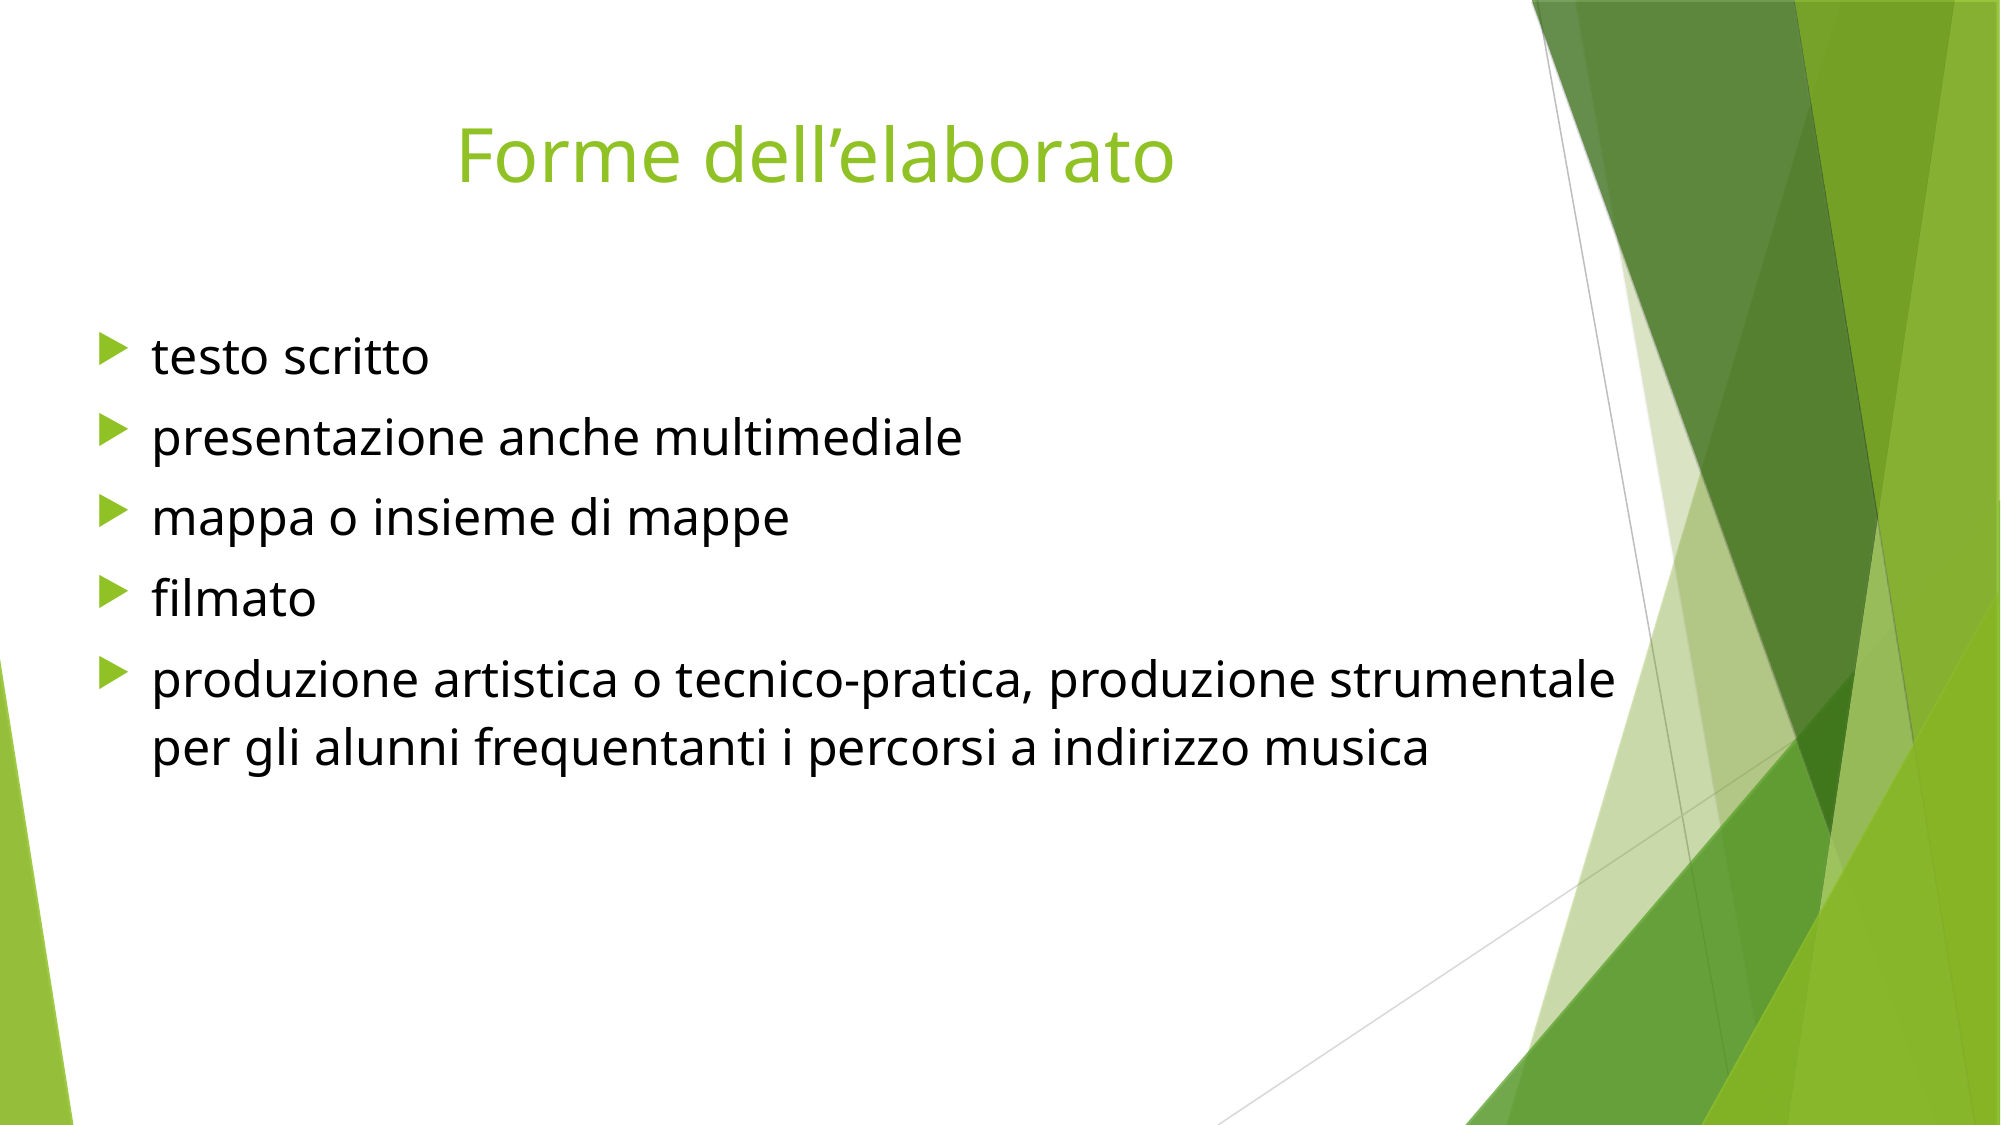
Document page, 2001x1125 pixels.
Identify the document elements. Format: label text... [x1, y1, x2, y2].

title Forme dell’elaborato [111, 99, 1522, 316]
list testo scritto presentazione anche multimediale mappa o insieme di mappe filmato produzione artistica o tecnico-pratica, produzione strumentale per gli alunni frequentanti i percorsi a indirizzo musica [80, 316, 1701, 991]
